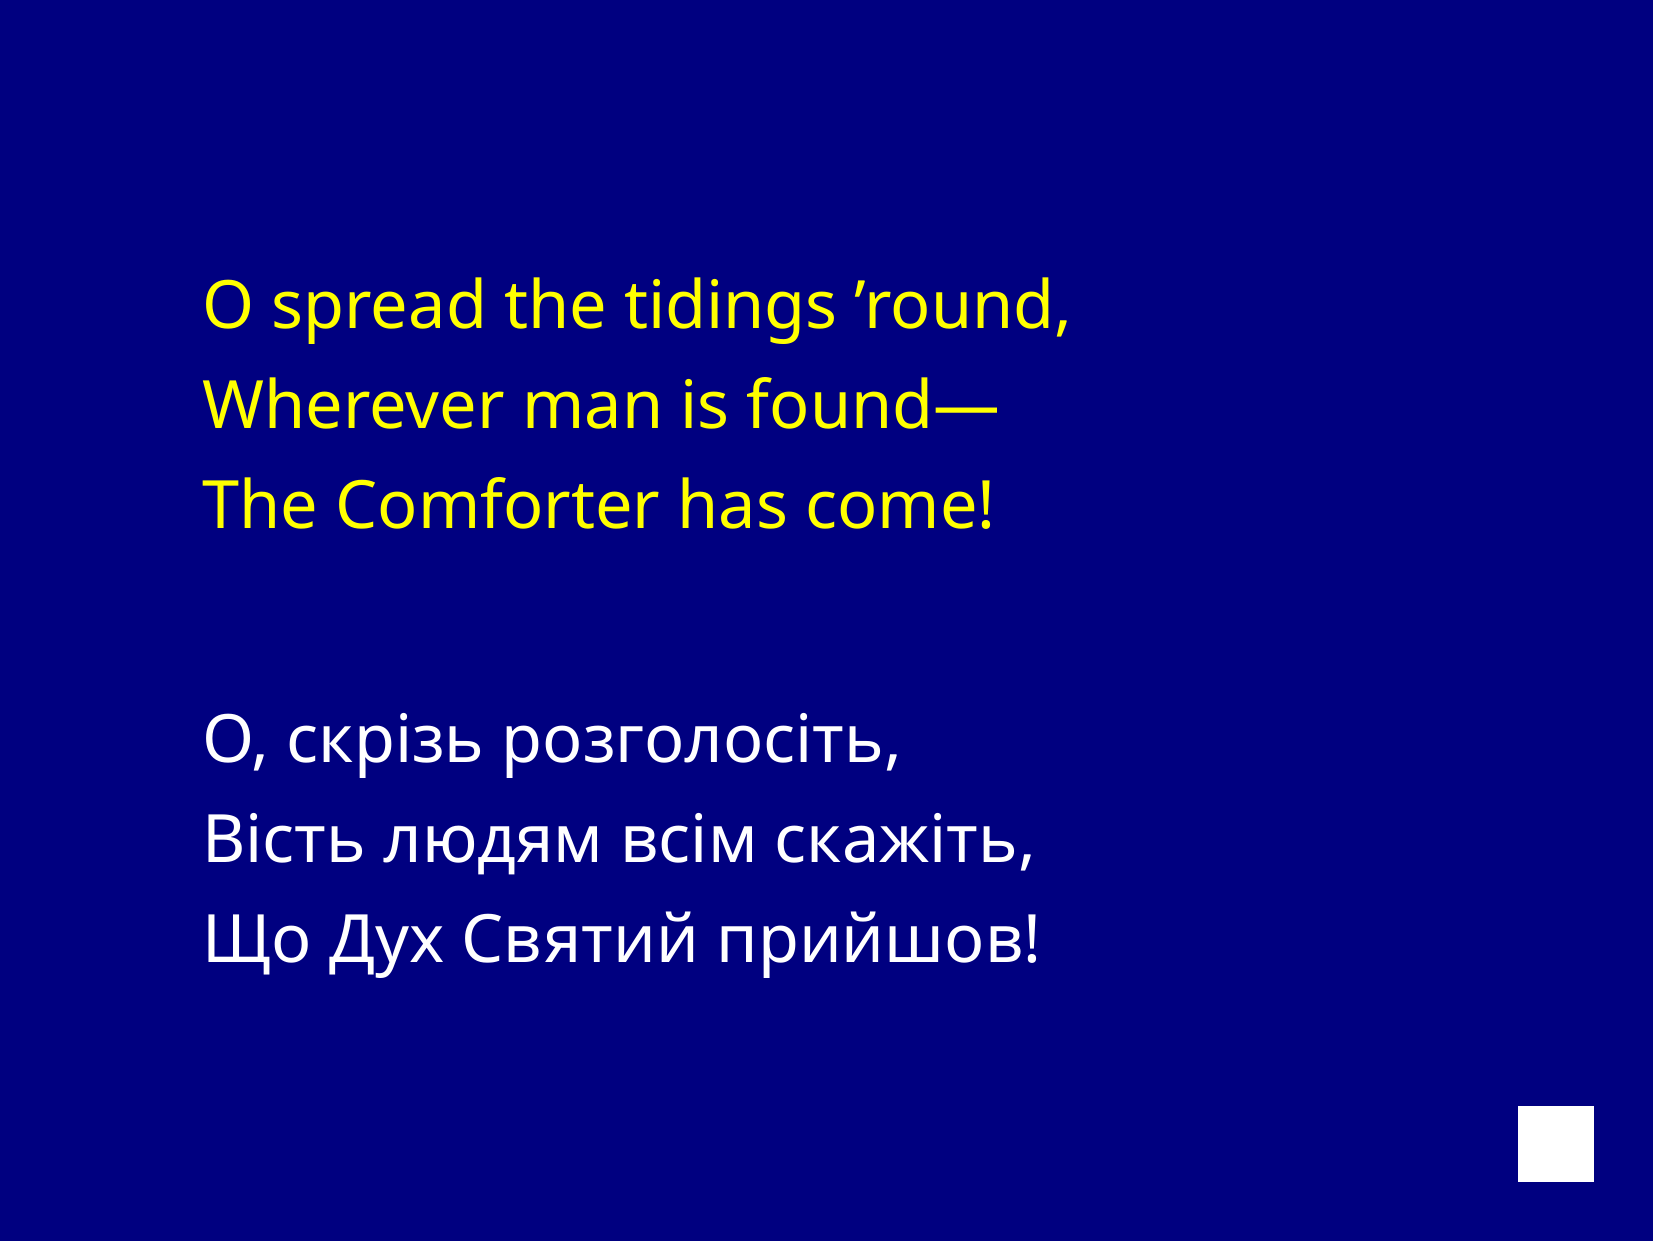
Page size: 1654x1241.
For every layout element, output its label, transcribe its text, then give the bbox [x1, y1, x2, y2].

text_box O spread the tidings ’round, Wherever man is found— The Comforter has come! [75, 150, 1576, 638]
text_box [1518, 1106, 1594, 1182]
text_box О, скрізь розголосіть, Вість людям всім скажіть, Що Дух Святий прийшов! [75, 675, 1576, 1163]
